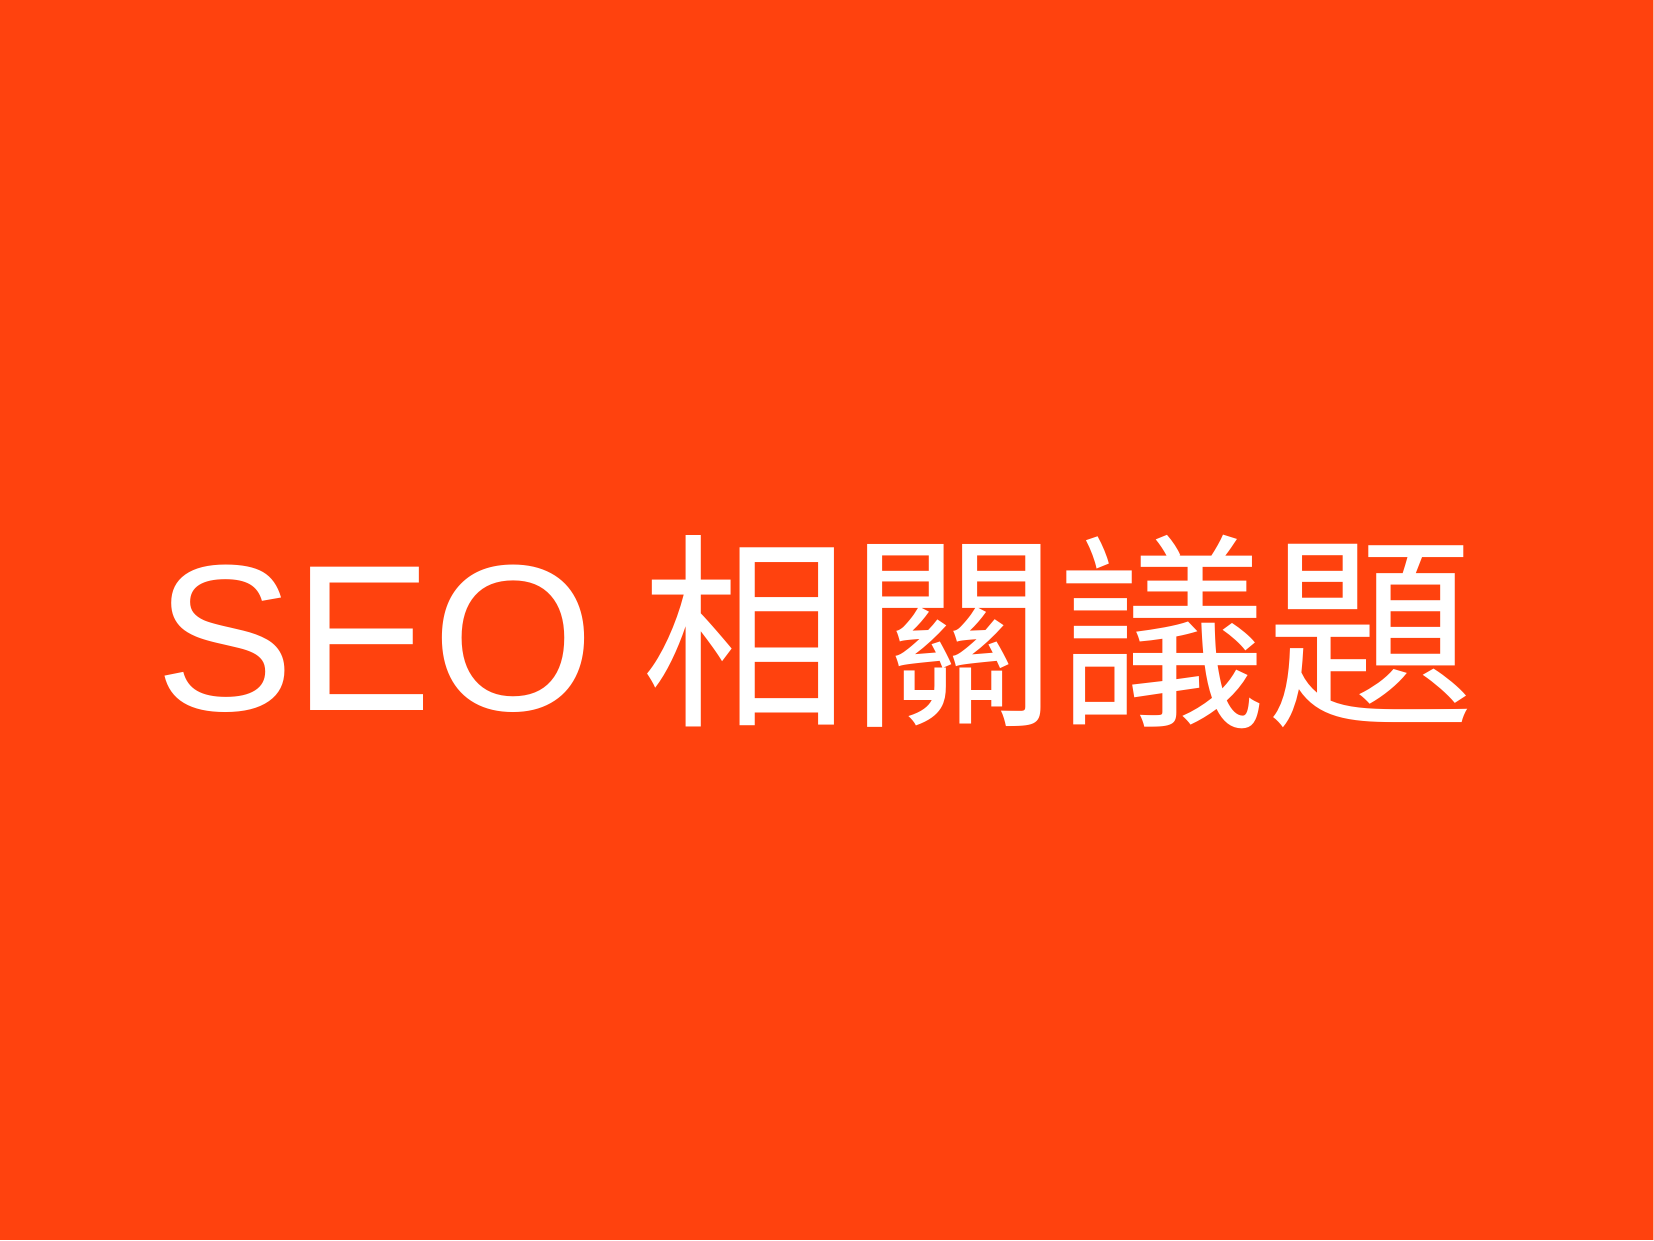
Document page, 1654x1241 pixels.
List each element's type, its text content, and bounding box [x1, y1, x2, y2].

title SEO相關議題 [70, 483, 1560, 757]
